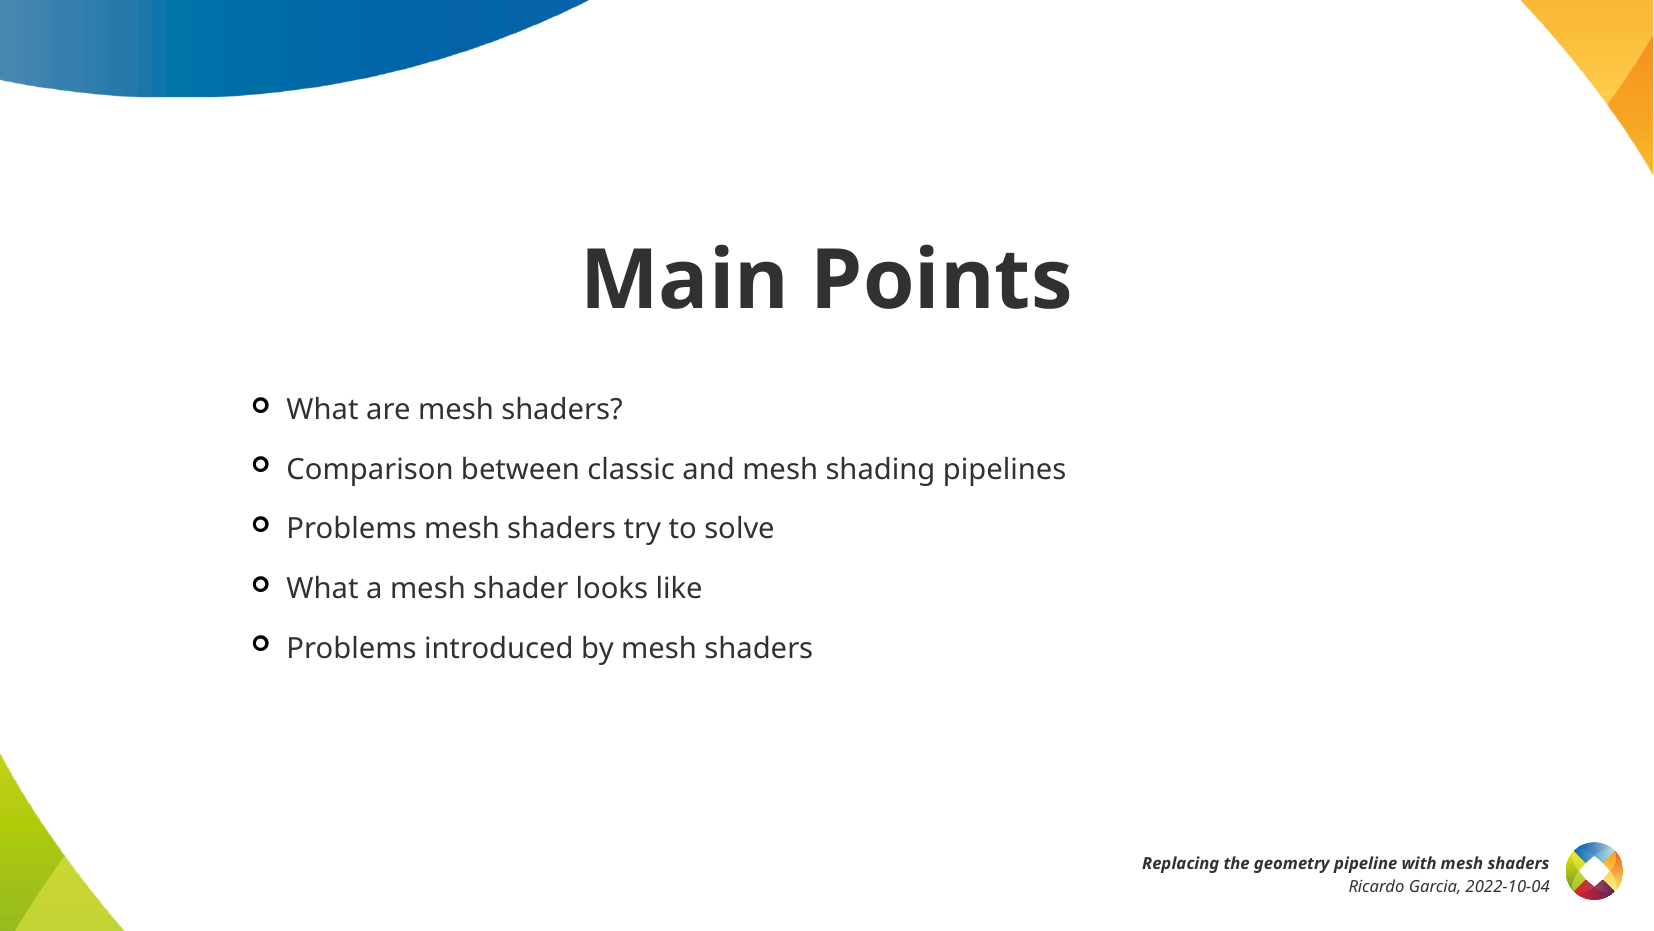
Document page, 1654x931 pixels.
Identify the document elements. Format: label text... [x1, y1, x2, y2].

text_box Main Points [236, 212, 1418, 325]
picture [0, 752, 126, 931]
picture [215, 0, 591, 98]
picture [1519, 0, 1654, 178]
picture [1564, 841, 1625, 901]
picture [0, 0, 167, 98]
text_box What are mesh shaders? Comparison between classic and mesh shading pipelines Problems mesh shaders try to solve What a mesh shader looks like Problems introduced by mesh shaders [236, 361, 1418, 739]
text_box Replacing the geometry pipeline with mesh shaders Ricardo Garcia, 2022-10-04 [147, 844, 1565, 899]
